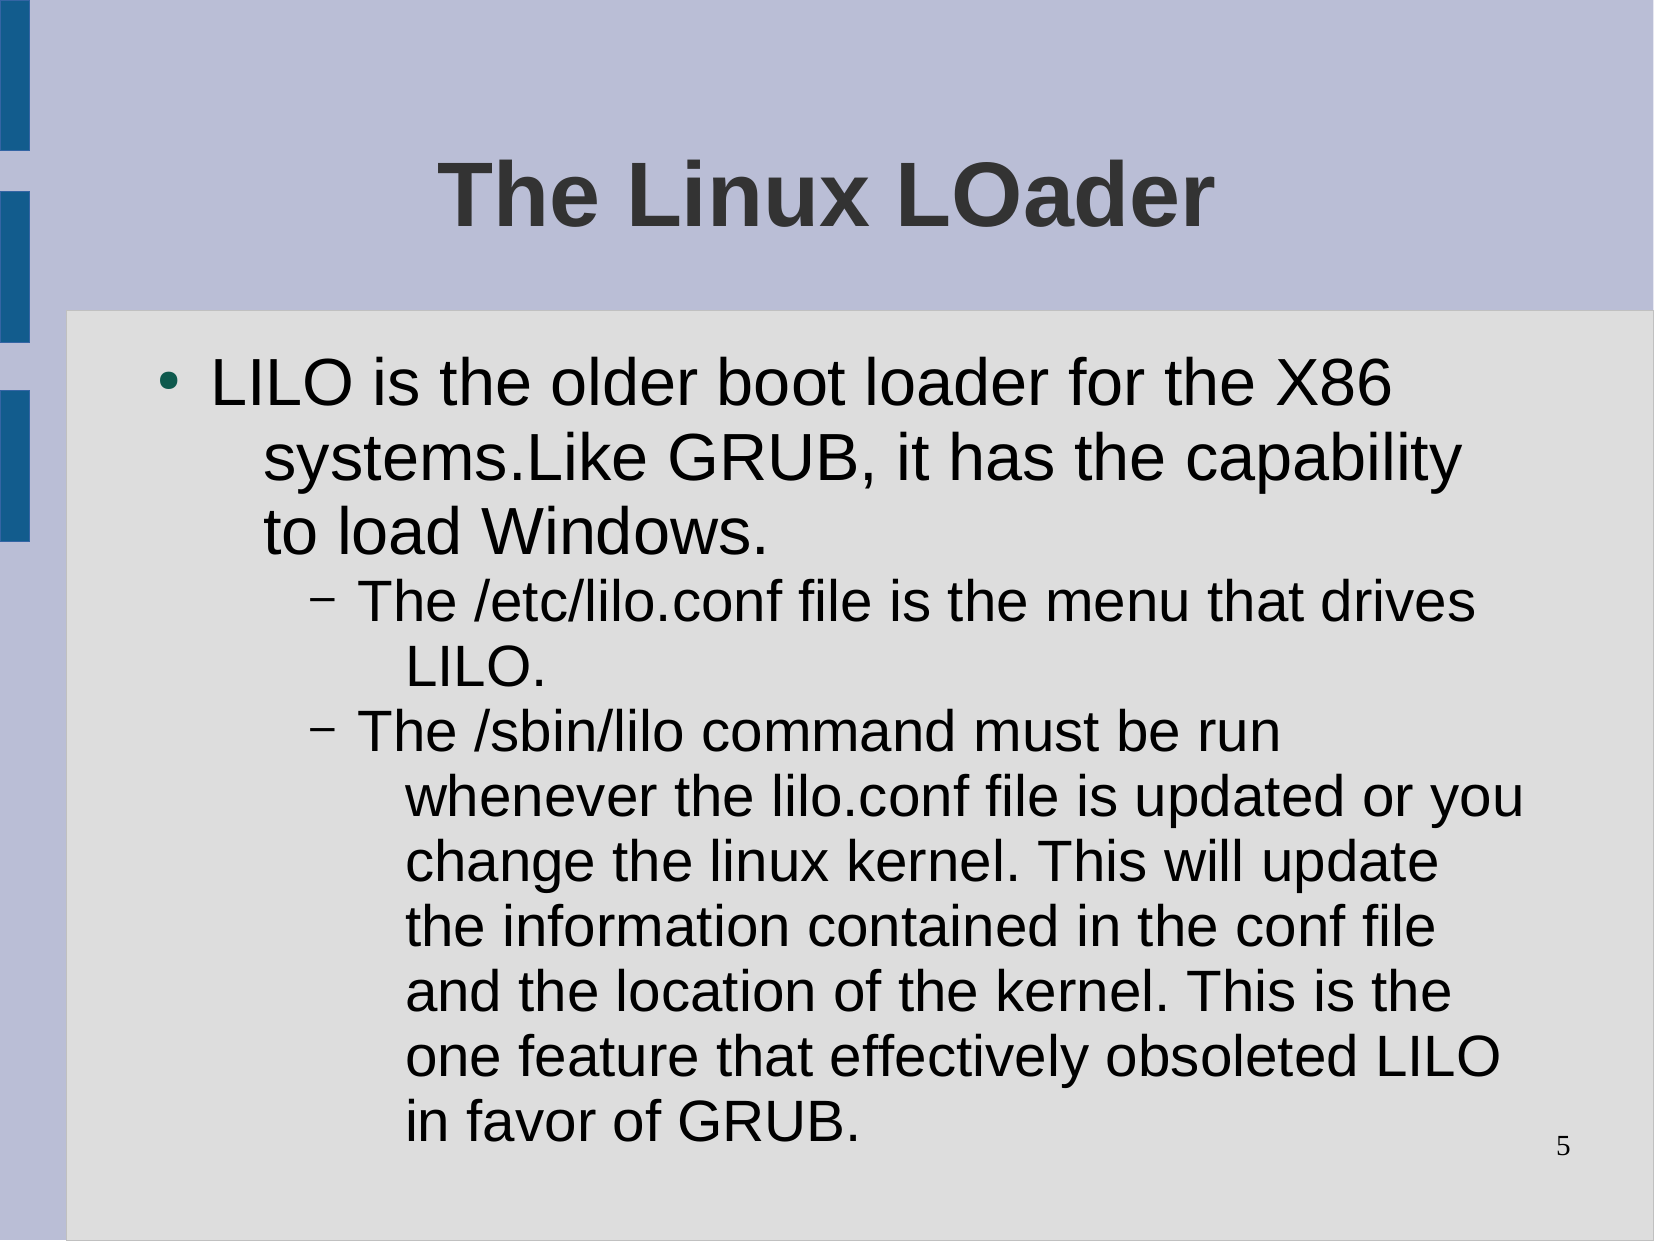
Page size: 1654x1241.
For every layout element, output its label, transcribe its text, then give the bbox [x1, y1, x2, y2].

title The Linux LOader [121, 91, 1534, 299]
list LILO is the older boot loader for the X86 systems.Like GRUB, it has the capability to load Windows. The /etc/lilo.conf file is the menu that drives LILO. The /sbin/lilo command must be run whenever the lilo.conf file is updated or you change the linux kernel. This will update the information contained in the conf file and the location of the kernel. This is the one feature that effectively obsoleted LILO in favor of GRUB. [121, 344, 1534, 1127]
